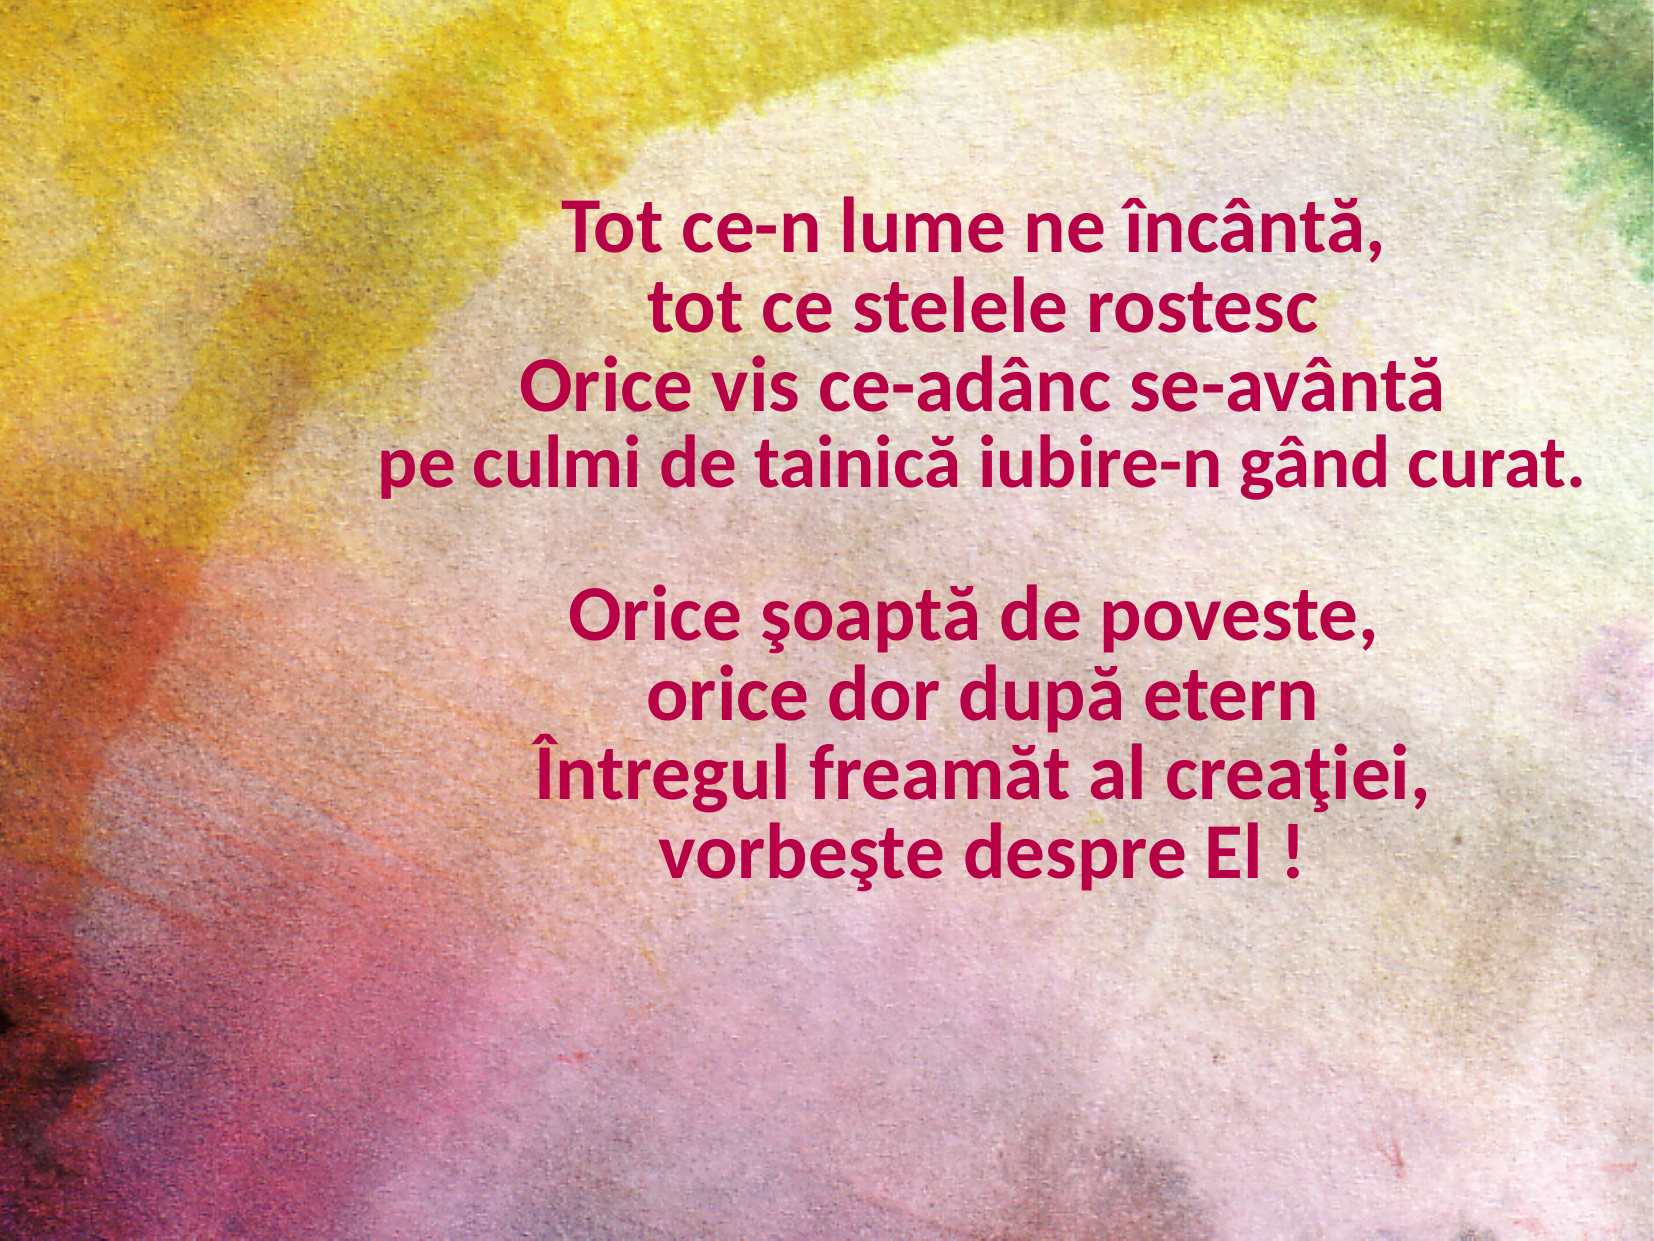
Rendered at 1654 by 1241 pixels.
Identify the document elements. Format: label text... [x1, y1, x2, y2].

text_box Tot ce-n lume ne încântă, tot ce stelele rostesc Orice vis ce-adânc se-avântă pe culmi de tainică iubire-n gând curat. Orice şoaptă de poveste, orice dor după etern Întregul freamăt al creaţiei, vorbeşte despre El ! [312, 186, 1654, 1062]
picture [0, 0, 1654, 1241]
